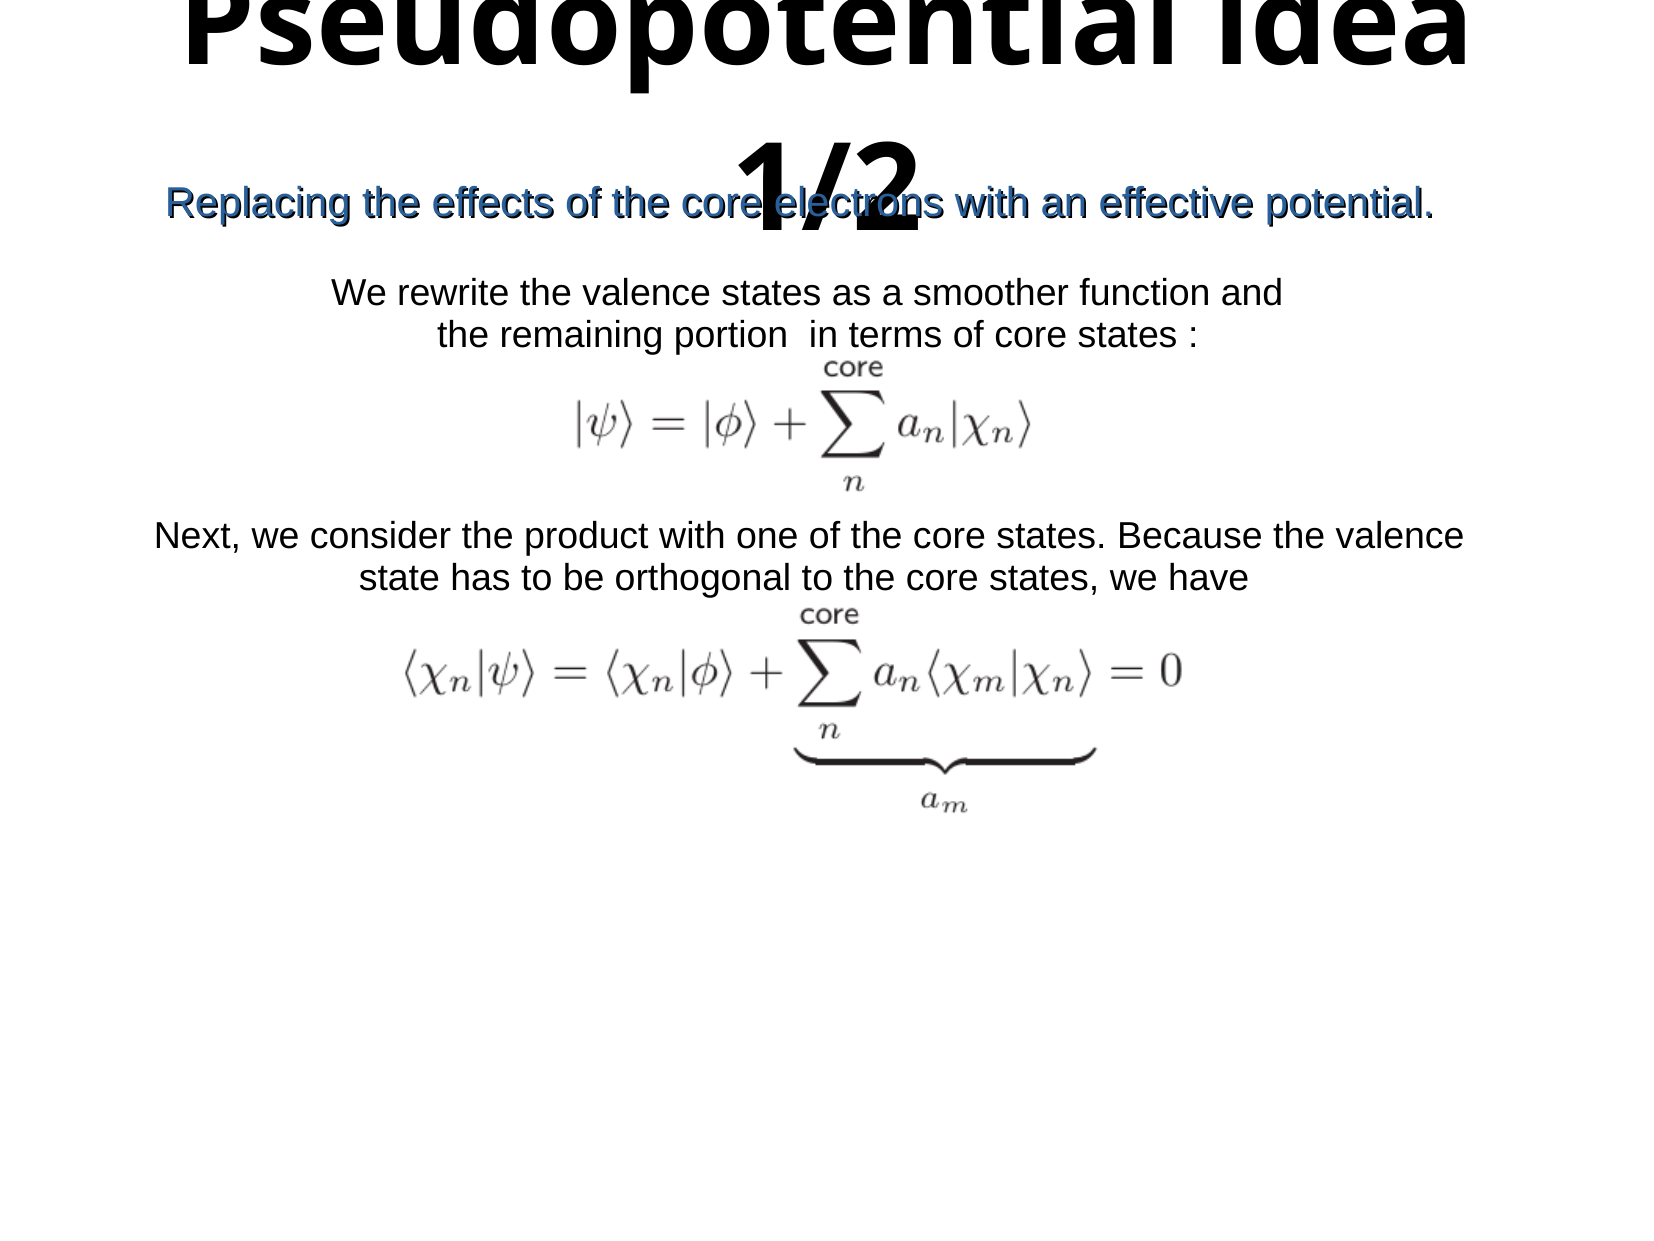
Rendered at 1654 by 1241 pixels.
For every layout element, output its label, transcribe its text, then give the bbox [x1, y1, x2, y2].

picture [535, 363, 1096, 507]
text_box Replacing the effects of the core electrons with an effective potential. [150, 171, 1501, 241]
text_box Next, we consider the product with one of the core states. Because the valence state has to be orthogonal to the core states, we have [123, 507, 1486, 616]
title Pseudopotential idea 1/2 [82, 0, 1571, 204]
text_box We rewrite the valence states as a smoother function and the remaining portion in terms of core states : [151, 264, 1486, 363]
picture [362, 616, 1246, 822]
